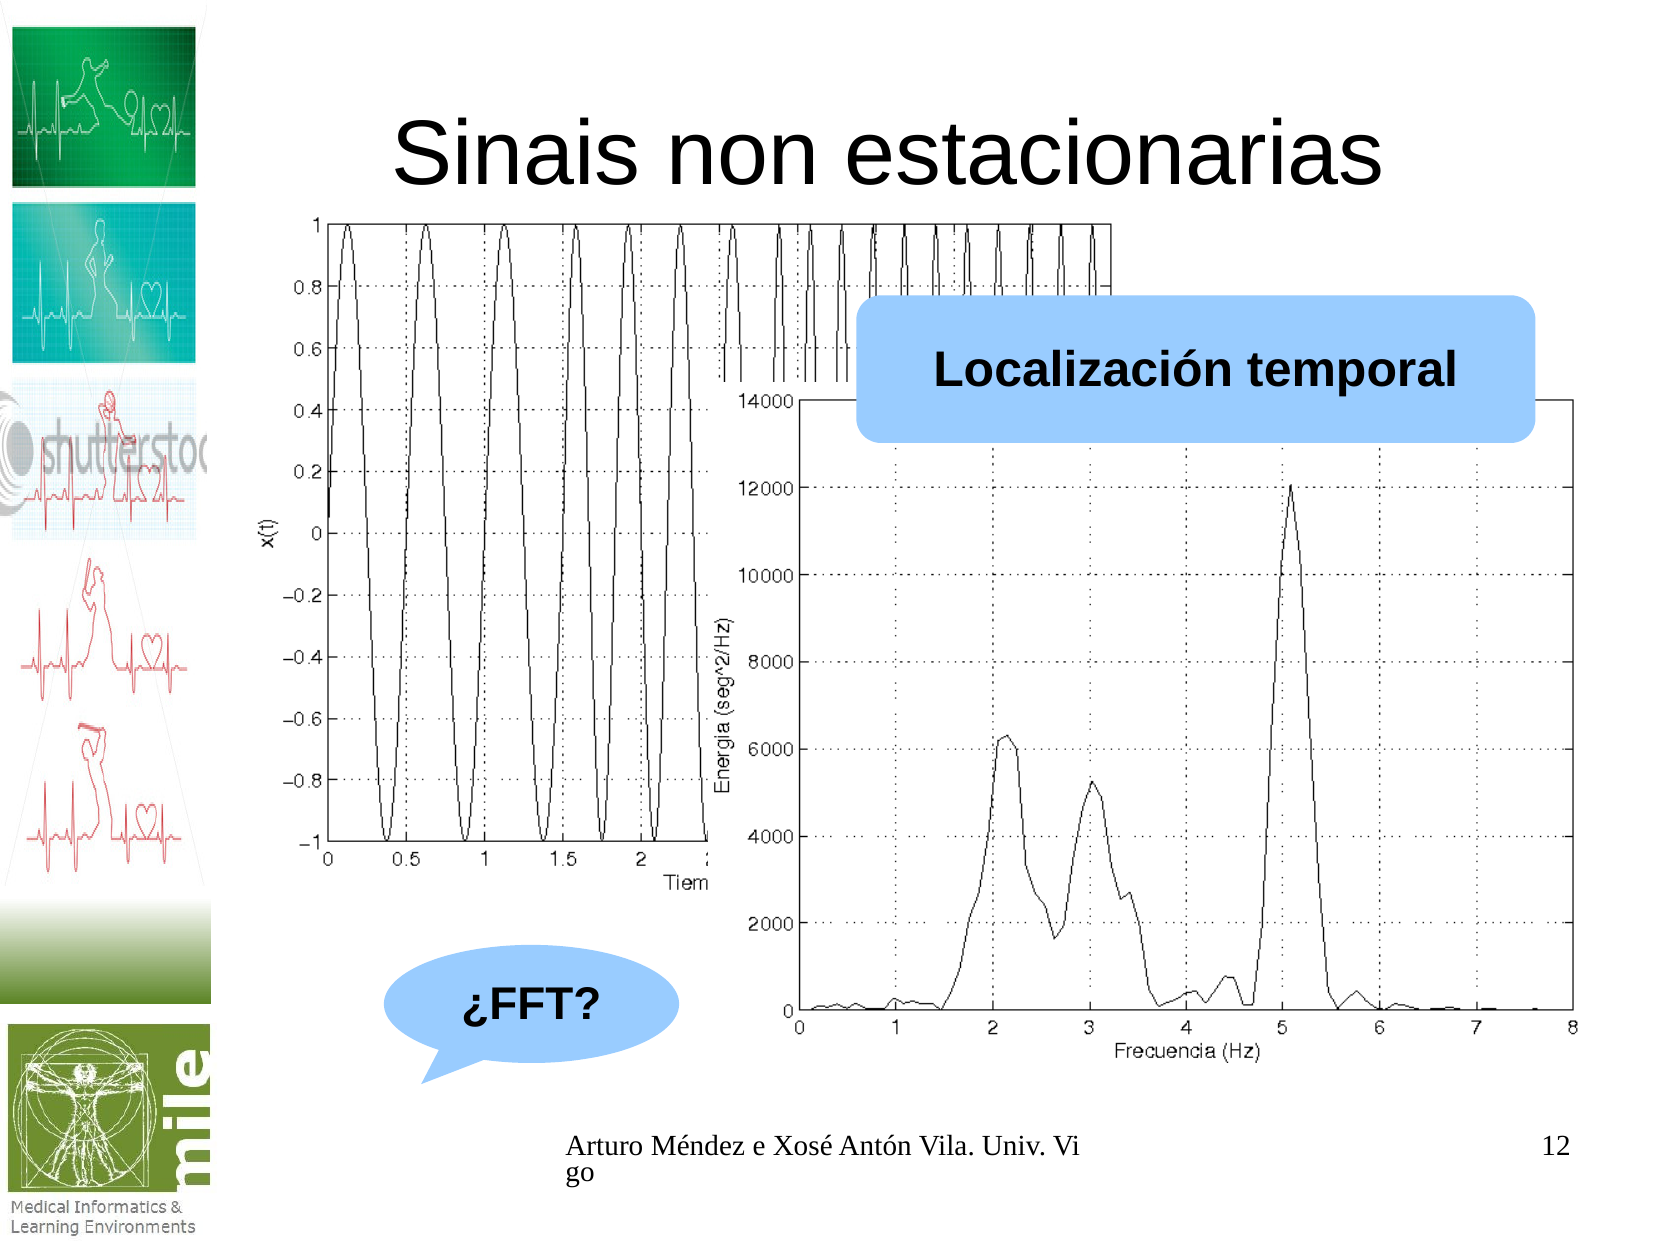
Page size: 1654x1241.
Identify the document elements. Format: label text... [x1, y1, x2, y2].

picture [0, 1008, 228, 1241]
title Sinais non estacionarias [206, 49, 1571, 257]
picture [253, 206, 1585, 1063]
picture [0, 0, 207, 886]
text_box Localización temporal [856, 295, 1536, 443]
text_box ¿FFT? [383, 944, 680, 1085]
